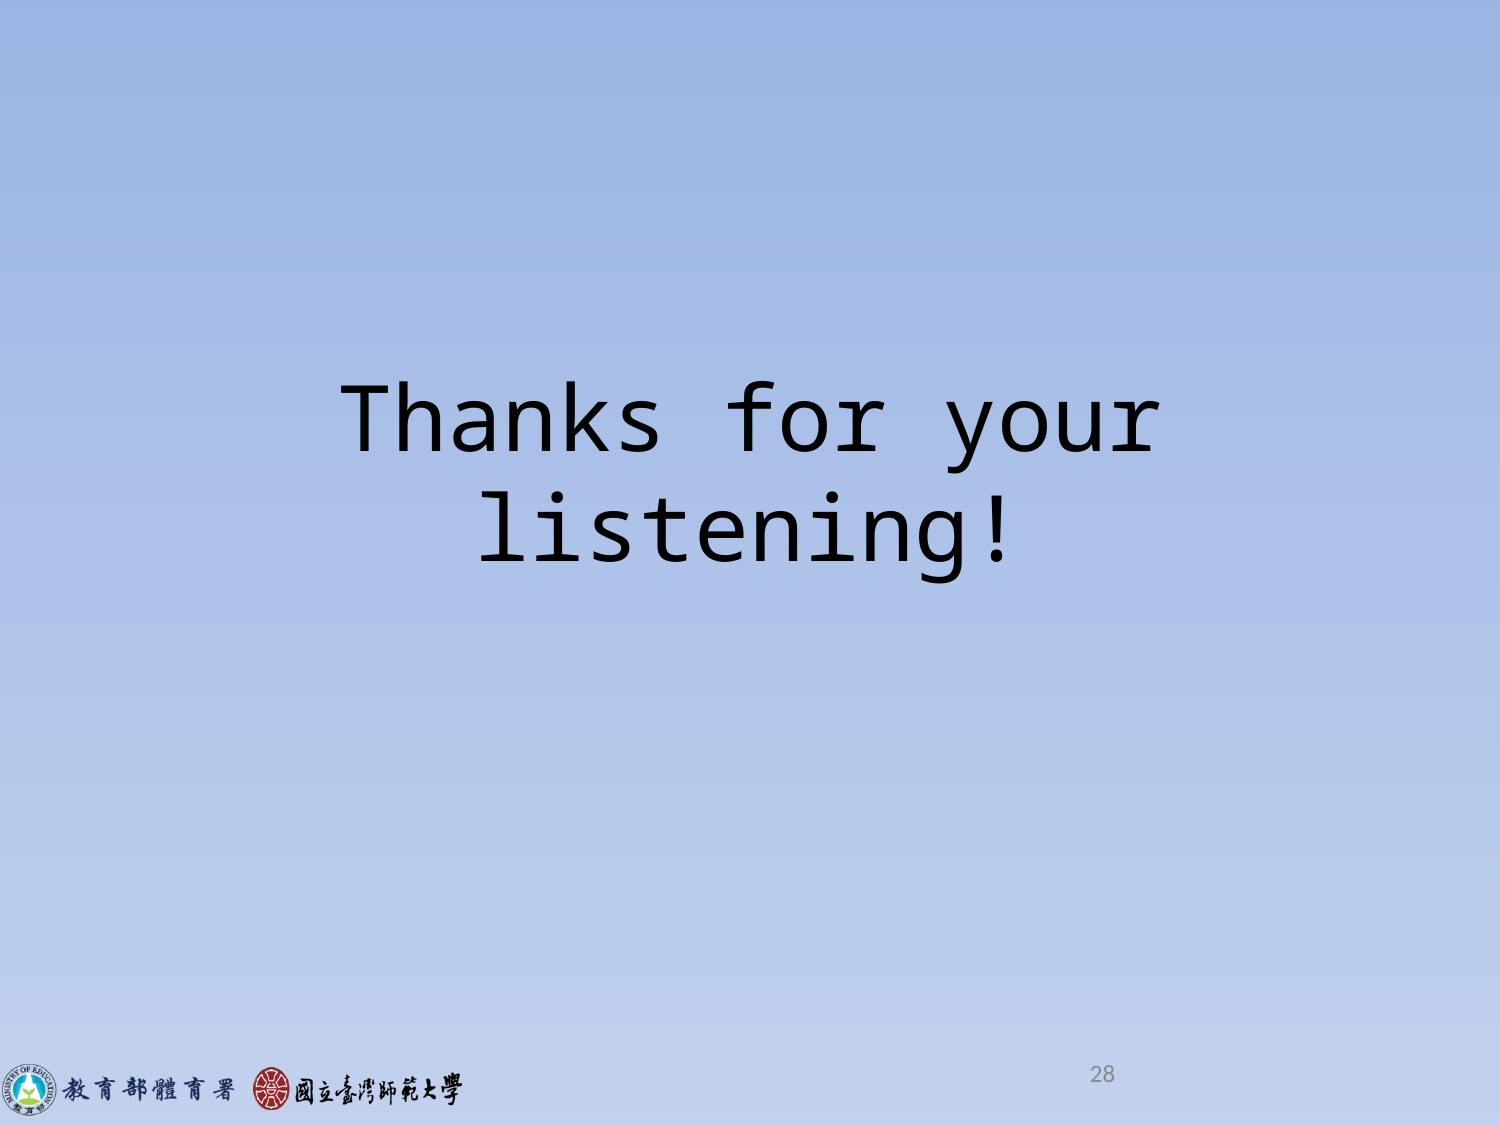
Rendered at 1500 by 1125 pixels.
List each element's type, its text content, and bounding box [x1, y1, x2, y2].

title Thanks for your listening! [112, 349, 1388, 591]
text_box [1074, 1042, 1426, 1103]
